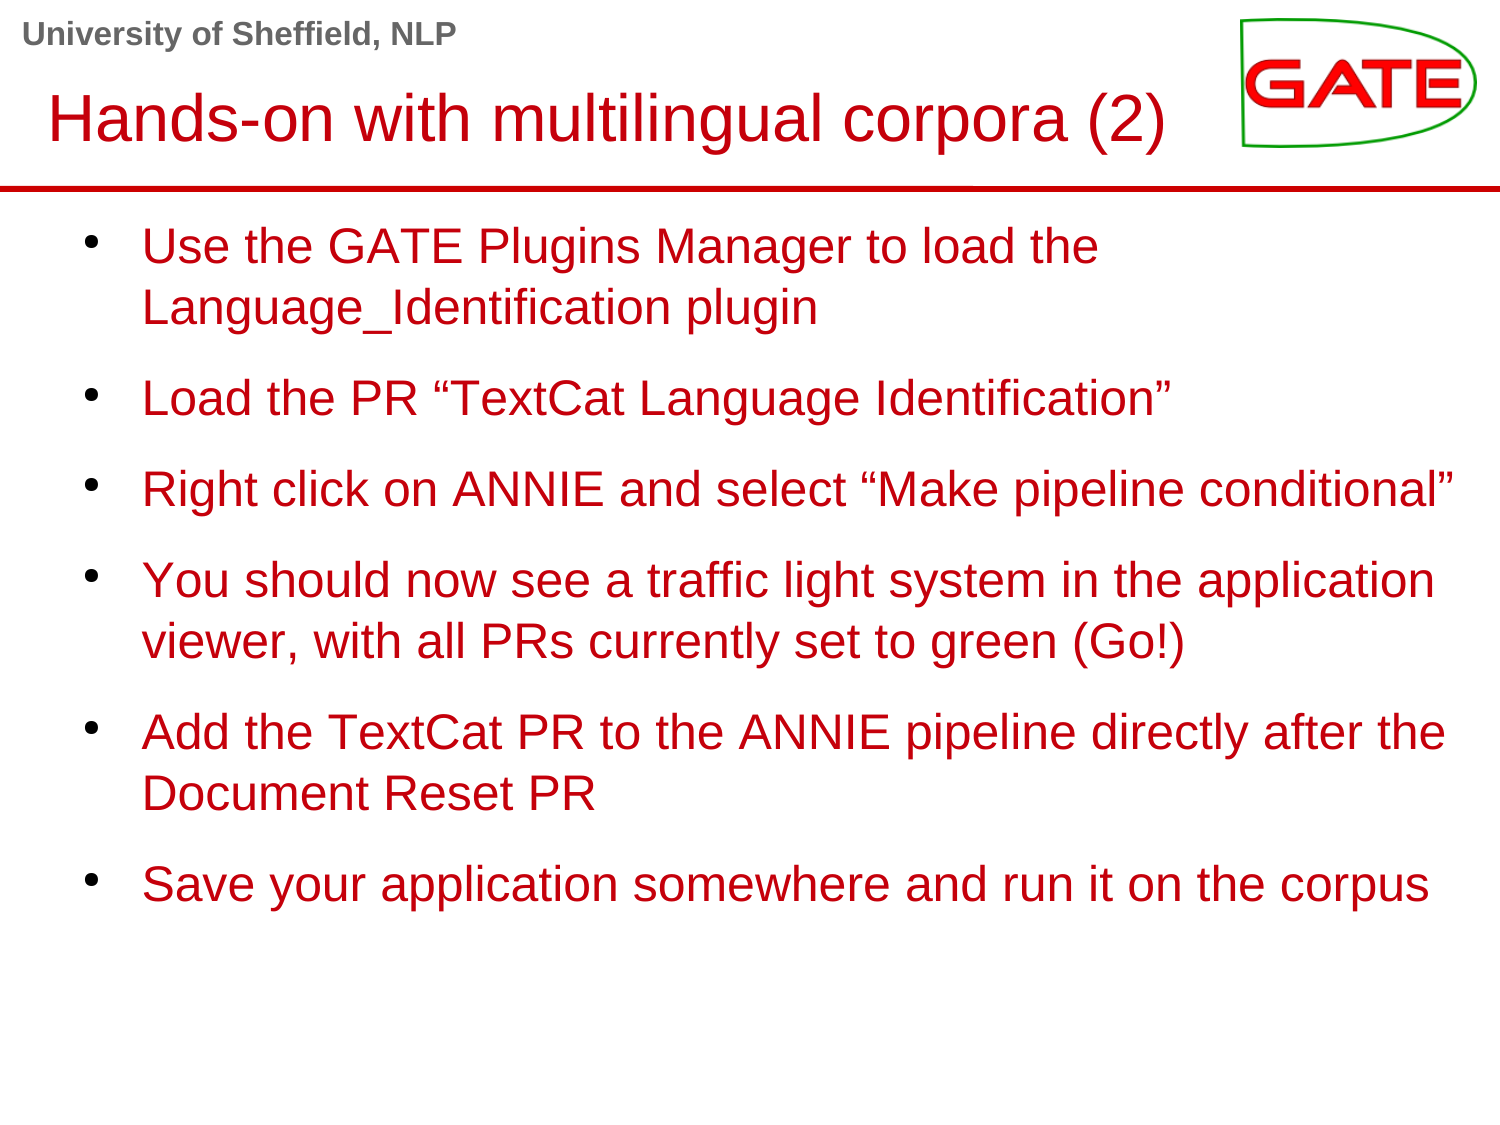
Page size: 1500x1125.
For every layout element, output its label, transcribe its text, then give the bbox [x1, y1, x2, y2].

title Hands-on with multilingual corpora (2) [47, 66, 1241, 173]
list Use the GATE Plugins Manager to load the Language_Identification plugin Load the PR “TextCat Language Identification” Right click on ANNIE and select “Make pipeline conditional” You should now see a traffic light system in the application viewer, with all PRs currently set to green (Go!) Add the TextCat PR to the ANNIE pipeline directly after the Document Reset PR Save your application somewhere and run it on the corpus [82, 212, 1465, 1063]
picture [1240, 18, 1477, 148]
